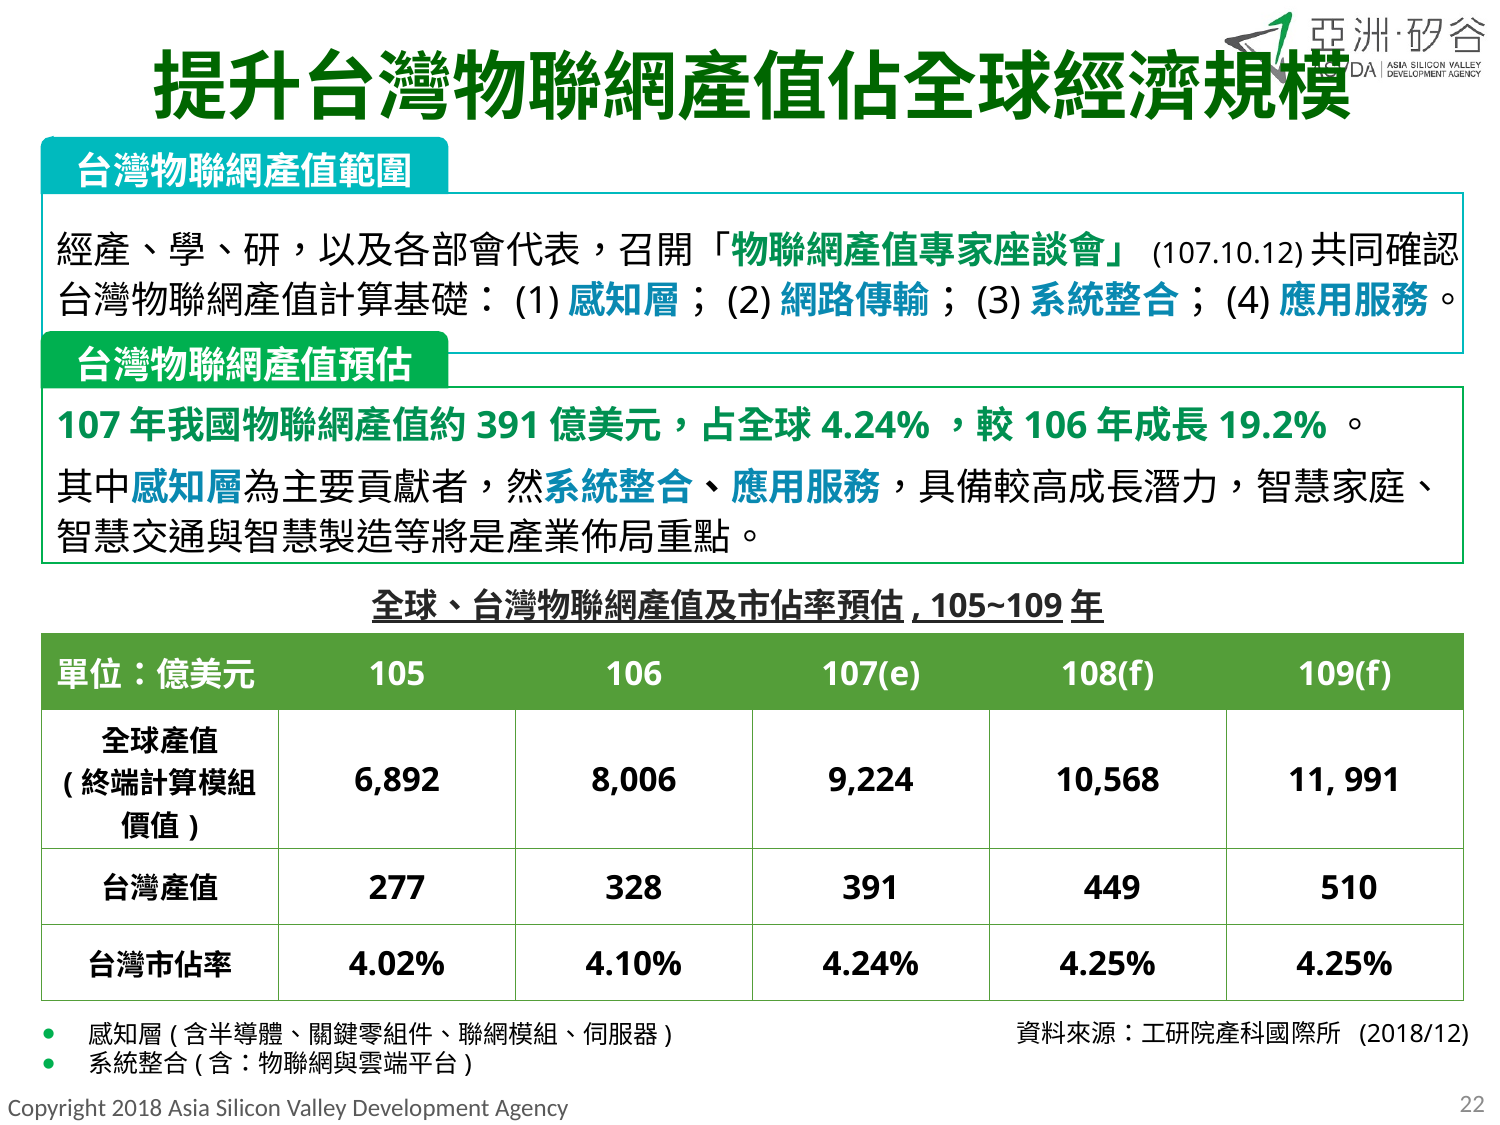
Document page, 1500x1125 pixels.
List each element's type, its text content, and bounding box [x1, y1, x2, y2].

table_cell 510 [1227, 849, 1463, 924]
text_box [41, 137, 448, 194]
text_box 台灣物聯網產值範圍 [60, 139, 429, 200]
text_box 全球、台灣物聯網產值及市佔率預估, 105~109年 [356, 577, 1163, 632]
table_header 單位：億美元 [42, 634, 278, 709]
footer 資料來源：工研院產科國際所 (2018/12) [1418, 1014, 1500, 1051]
table_cell 4.02% [279, 925, 515, 1000]
table_cell 台灣市佔率 [42, 925, 278, 1000]
table_cell 277 [279, 849, 515, 924]
text_box [41, 332, 448, 388]
table_cell 台灣產值 [42, 849, 278, 924]
table_cell 4.24% [753, 925, 989, 1000]
table_cell 9,224 [753, 710, 989, 848]
table_cell 328 [516, 849, 752, 924]
table_cell 4.25% [990, 925, 1226, 1000]
table_cell 6,892 [279, 710, 515, 848]
table_cell 全球產值 (終端計算模組價值) [42, 710, 278, 848]
table_header 109(f) [1227, 634, 1463, 709]
table_header 105 [279, 634, 515, 709]
text_box 感知層(含半導體、關鍵零組件、聯網模組、伺服器) 系統整合(含：物聯網與雲端平台) [27, 1010, 1418, 1086]
table_cell 8,006 [516, 710, 752, 848]
text_box 經產、學、研，以及各部會代表，召開「物聯網產值專家座談會」(107.10.12)共同確認台灣物聯網產值計算基礎：(1)感知層；(2)網路傳輸；(3)系統整合；(4)應用服務。 107年我國物聯網產值約391億美元，占全球4.24%，較106年成長19.2%。 其中感知層為主要貢獻者，然系統整合、應用服務，具備較高成長潛力，智慧家庭、智慧交通與智慧製造等將是產業佈局重點。 [41, 213, 1478, 566]
text_box 提升台灣物聯網產值佔全球經濟規模 [2, 1, 1500, 167]
table_cell 449 [990, 849, 1226, 924]
slide_number <編號> [1438, 1079, 1500, 1125]
table_header 106 [516, 634, 752, 709]
text_box 經產、學、研，以及各部會代表，召開「物聯網產值專家座談會」(107.10.12)共同確認台灣物聯網產值計算基礎：(1)感知層；(2)網路傳輸；(3)系統整合；(4)應用服務。 107年我國物聯網產值約391億美元，占全球4.24%，較106年成長19.2%。 其中感知層為主要貢獻者，然系統整合、應用服務，具備較高成長潛力，智慧家庭、智慧交通與智慧製造等將是產業佈局重點。 [43, 213, 1462, 352]
table_cell 10,568 [990, 710, 1226, 848]
table_cell 4.10% [516, 925, 752, 1000]
text_box 經產、學、研，以及各部會代表，召開「物聯網產值專家座談會」(107.10.12)共同確認台灣物聯網產值計算基礎：(1)感知層；(2)網路傳輸；(3)系統整合；(4)應用服務。 107年我國物聯網產值約391億美元，占全球4.24%，較106年成長19.2%。 其中感知層為主要貢獻者，然系統整合、應用服務，具備較高成長潛力，智慧家庭、智慧交通與智慧製造等將是產業佈局重點。 [43, 388, 1462, 562]
table_cell 391 [753, 849, 989, 924]
table_header 108(f) [990, 634, 1226, 709]
table_cell 11, 991 [1227, 710, 1463, 848]
text_box 台灣物聯網產值預估 [60, 333, 429, 394]
table_cell 4.25% [1227, 925, 1463, 1000]
table_header 107(e) [753, 634, 989, 709]
